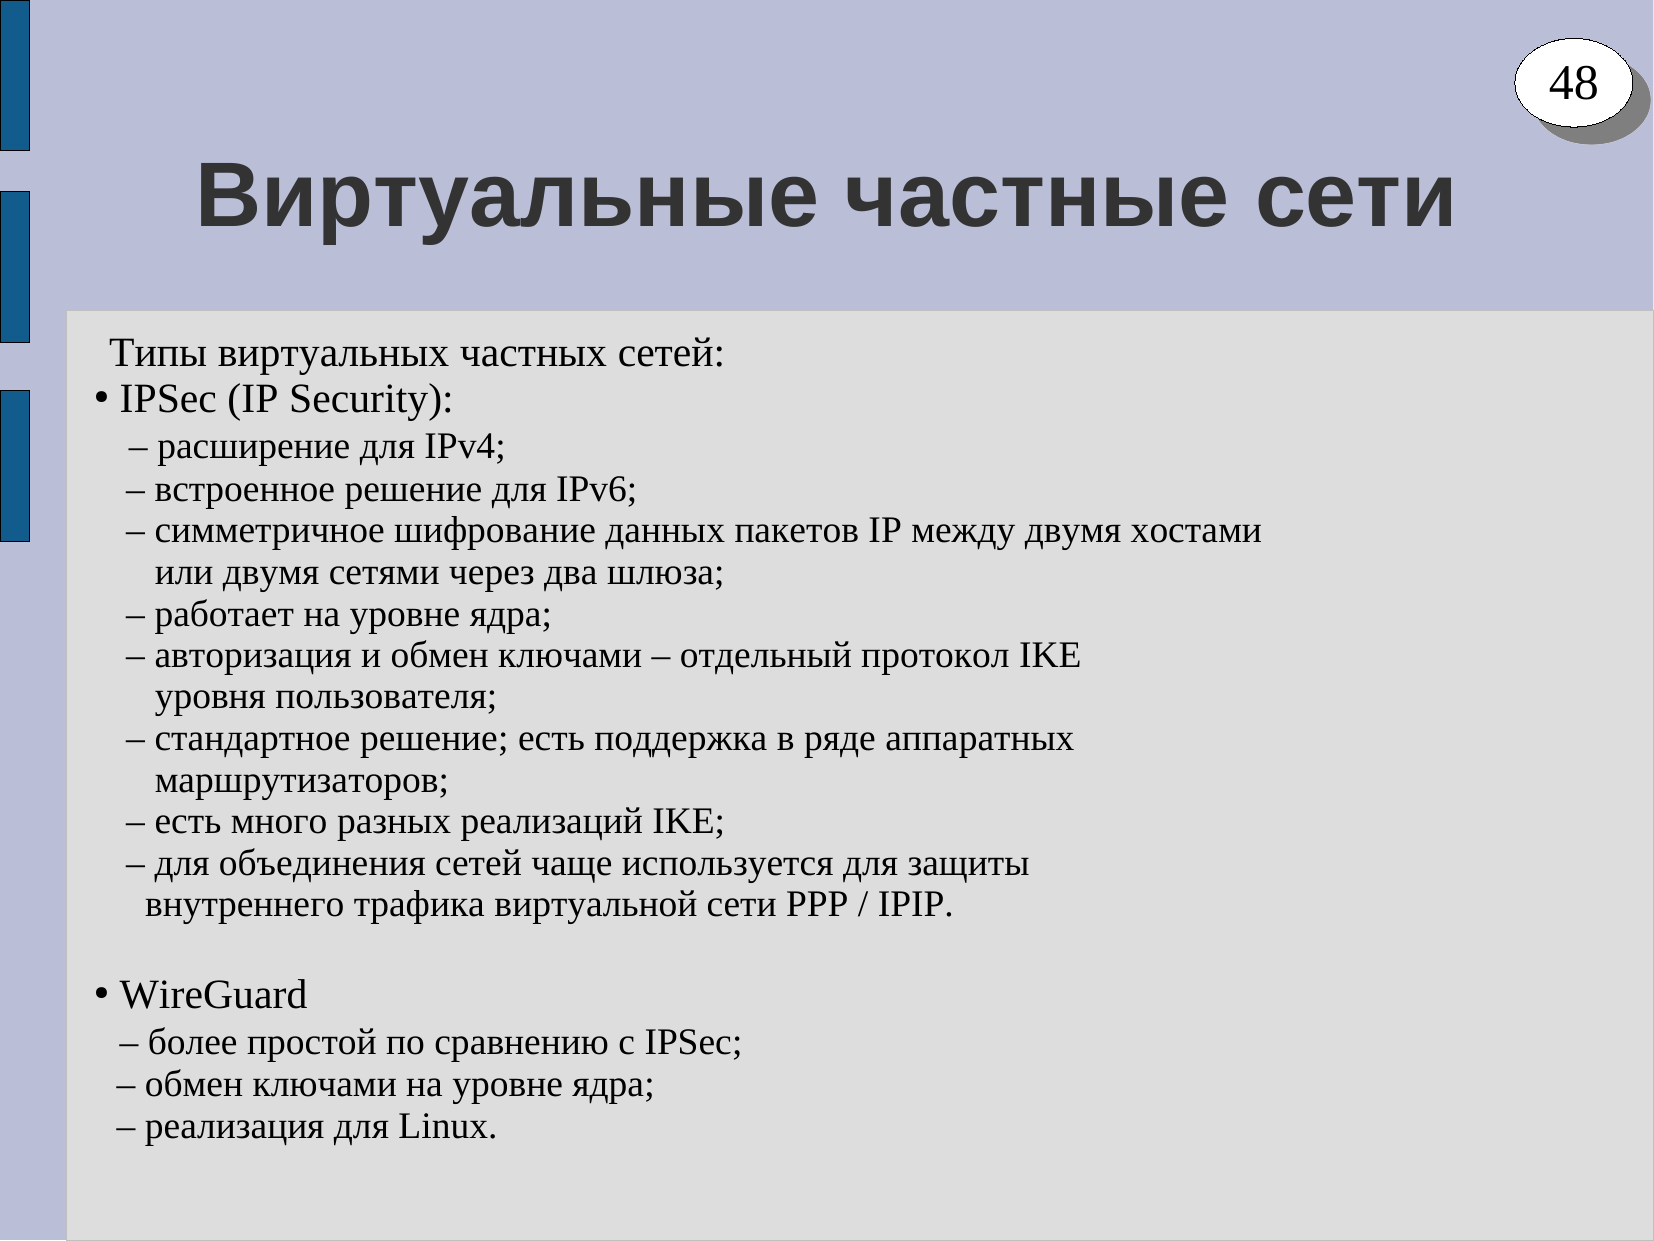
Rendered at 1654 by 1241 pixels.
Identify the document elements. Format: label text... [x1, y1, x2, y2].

text_box Типы виртуальных частных сетей: IPSec (IP Security): – расширение для IPv4; – встроенное решение для IPv6; – симметричное шифрование данных пакетов IP между двумя хостами или двумя сетями через два шлюза; – работает на уровне ядра; – авторизация и обмен ключами – отдельный протокол IKE уровня пользователя; – стандартное решение; есть поддержка в ряде аппаратных маршрутизаторов; – есть много разных реализаций IKE; – для объединения сетей чаще используется для защиты внутреннего трафика виртуальной сети PPP / IPIP. WireGuard – более простой по сравнению с IPSec; – обмен ключами на уровне ядра; – реализация для Linux. [94, 329, 1628, 1241]
title Виртуальные частные сети [121, 91, 1534, 299]
text_box 48 [1514, 38, 1633, 128]
